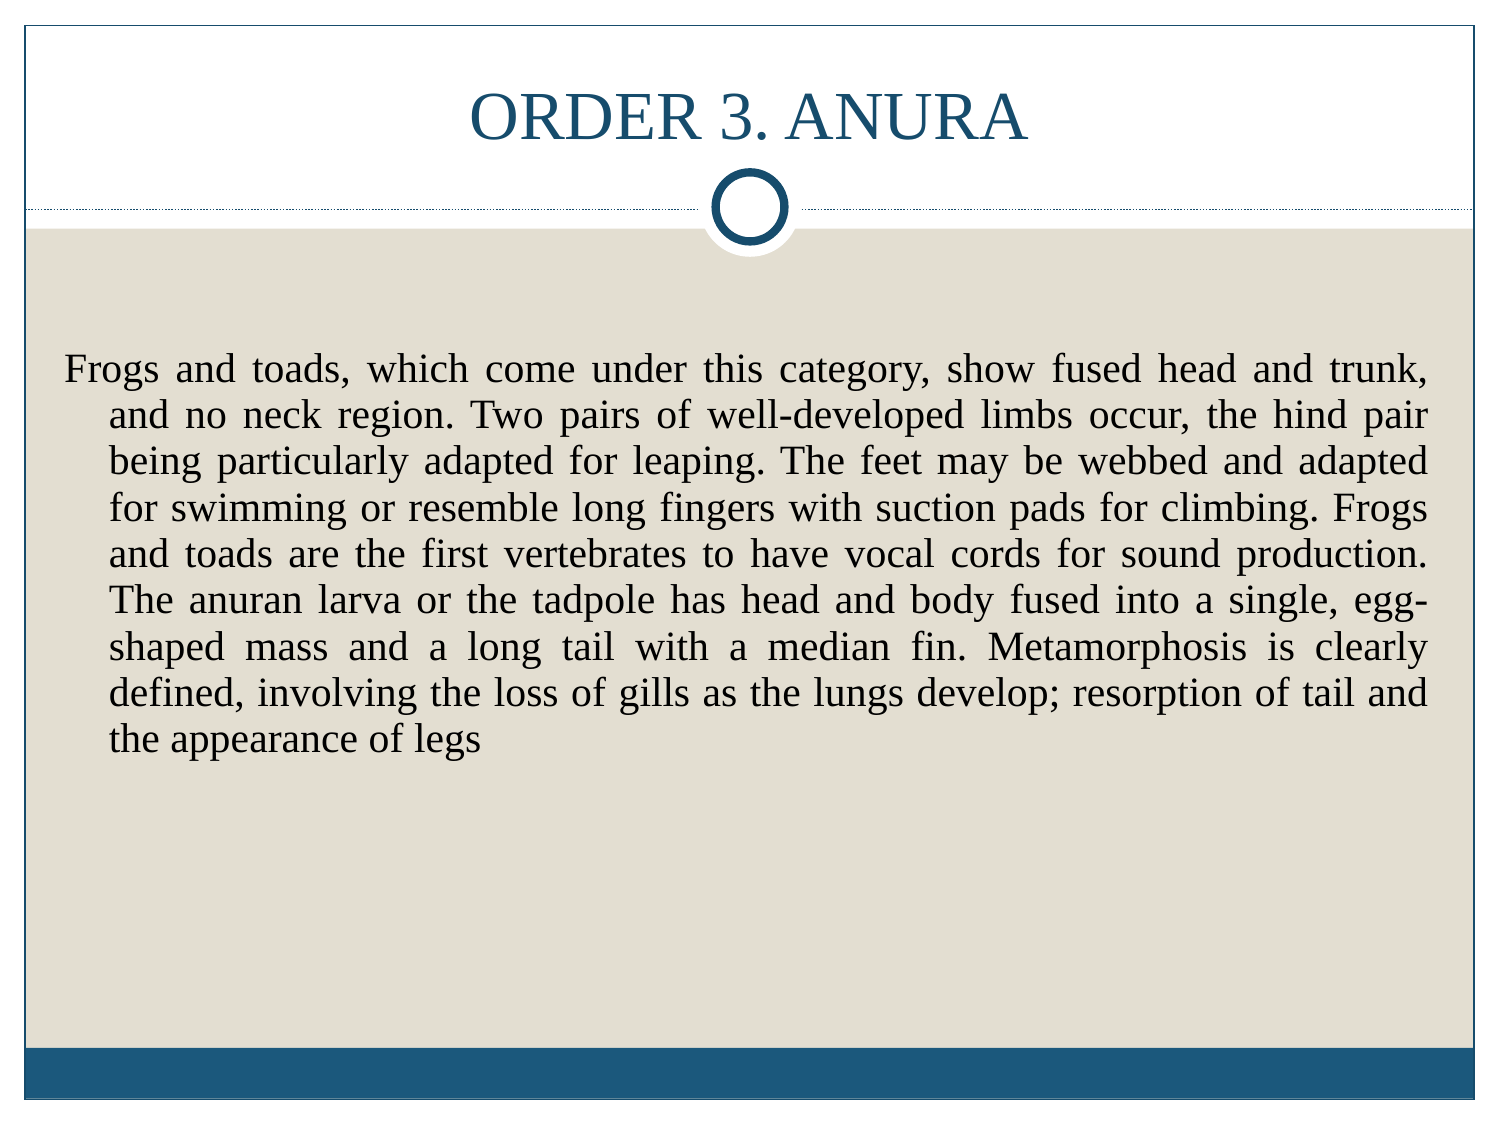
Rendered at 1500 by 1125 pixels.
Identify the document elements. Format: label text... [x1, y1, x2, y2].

title ORDER 3. ANURA [49, 37, 1450, 162]
list Frogs and toads, which come under this category, show fused head and trunk, and no neck region. Two pairs of well-developed limbs occur, the hind pair being particularly adapted for leaping. The feet may be webbed and adapted for swimming or resemble long fingers with suction pads for climbing. Frogs and toads are the first vertebrates to have vocal cords for sound production. The anuran larva or the tadpole has head and body fused into a single, egg-shaped mass and a long tail with a median fin. Metamorphosis is clearly defined, involving the loss of gills as the lungs develop; resorption of tail and the appearance of legs [49, 250, 1445, 1001]
